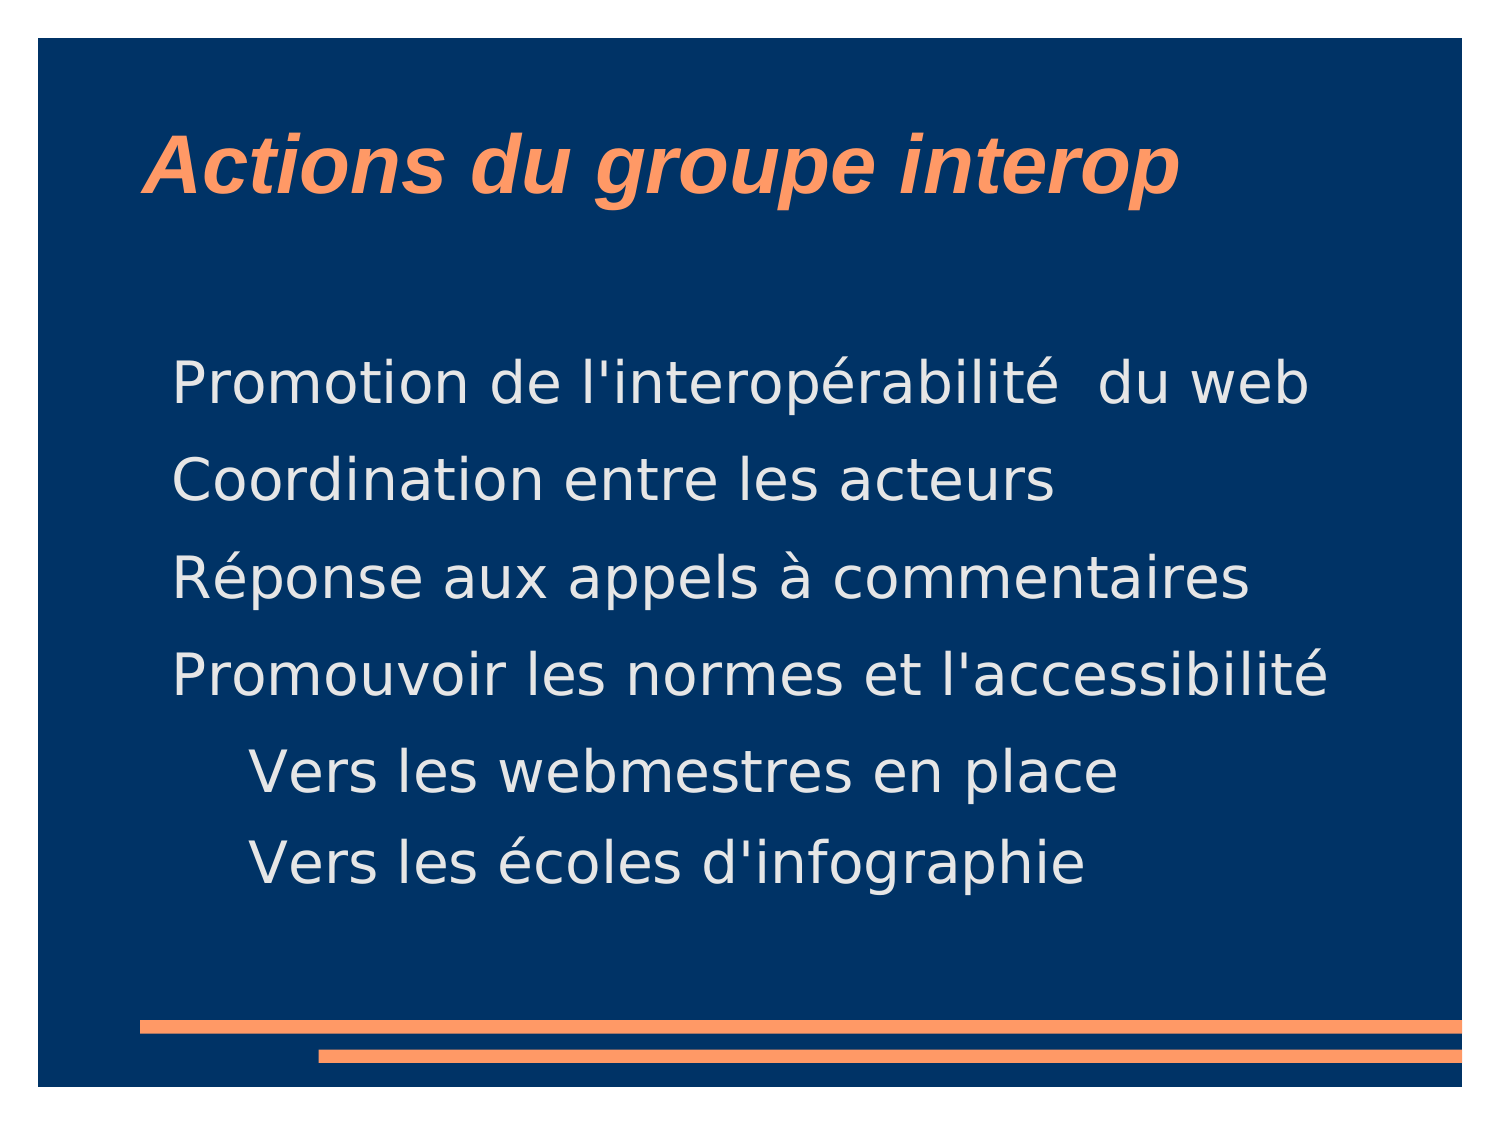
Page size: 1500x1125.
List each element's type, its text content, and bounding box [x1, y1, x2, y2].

list Promotion de l'interopérabilité du web Coordination entre les acteurs Réponse aux appels à commentaires Promouvoir les normes et l'accessibilité Vers les webmestres en place Vers les écoles d'infographie [154, 349, 1439, 898]
title Actions du groupe interop [142, 67, 1359, 262]
